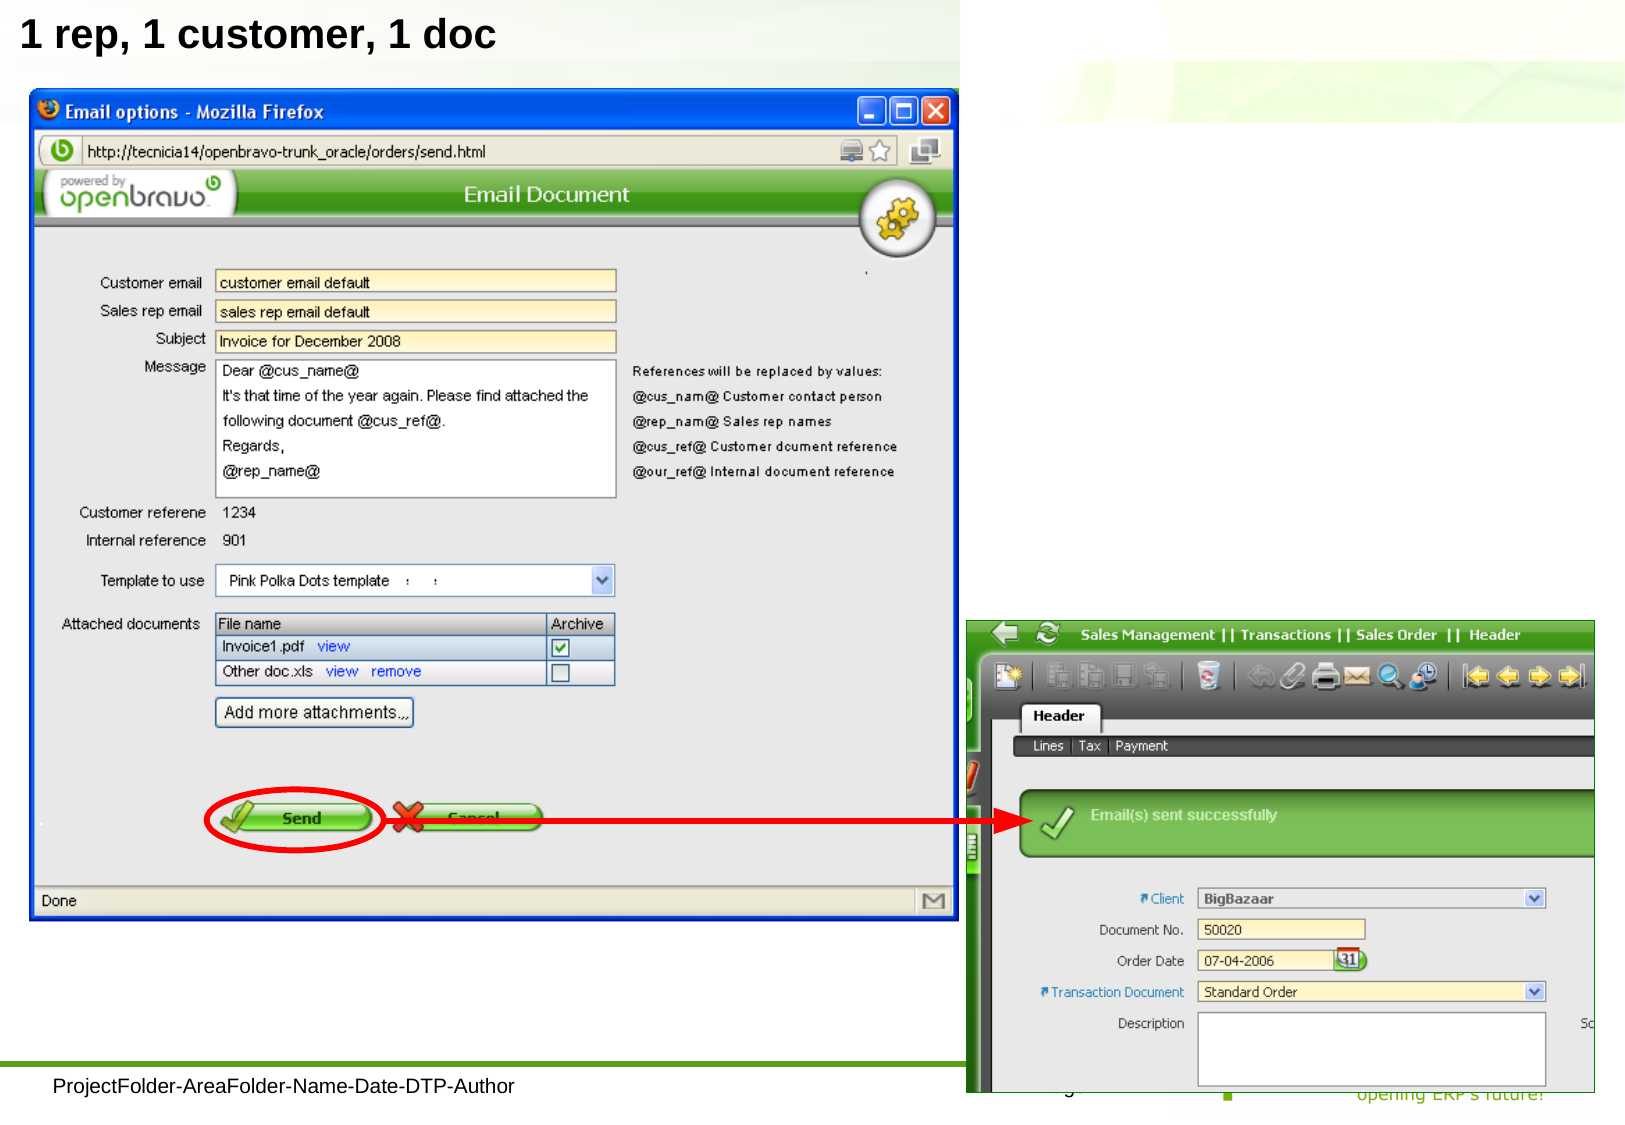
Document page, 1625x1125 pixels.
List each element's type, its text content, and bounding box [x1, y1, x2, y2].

picture [0, 0, 961, 923]
picture [210, 793, 380, 847]
picture [966, 620, 1595, 1114]
title 1 rep, 1 customer, 1 doc [19, 11, 1537, 60]
